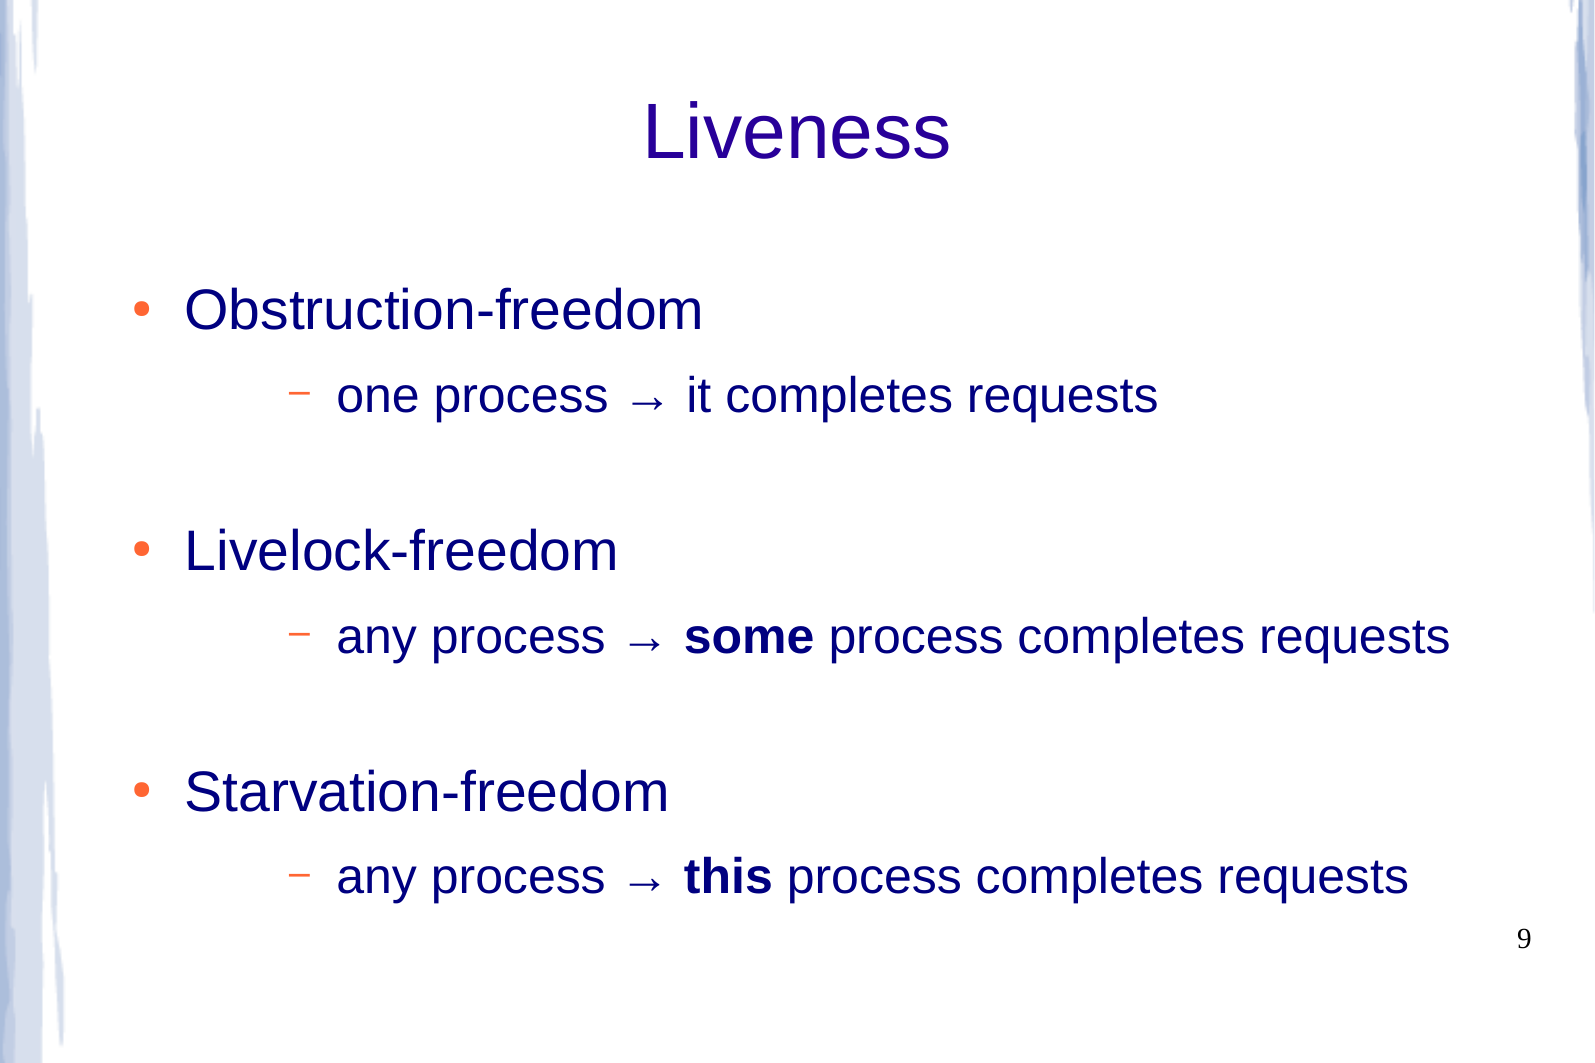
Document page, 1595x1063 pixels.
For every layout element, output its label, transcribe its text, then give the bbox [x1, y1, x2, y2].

picture [0, 0, 1595, 1063]
list Obstruction-freedom one process → it completes requests Livelock-freedom any process → some process completes requests Starvation-freedom any process → this process completes requests [113, 278, 1515, 1030]
title Liveness [79, 42, 1515, 220]
